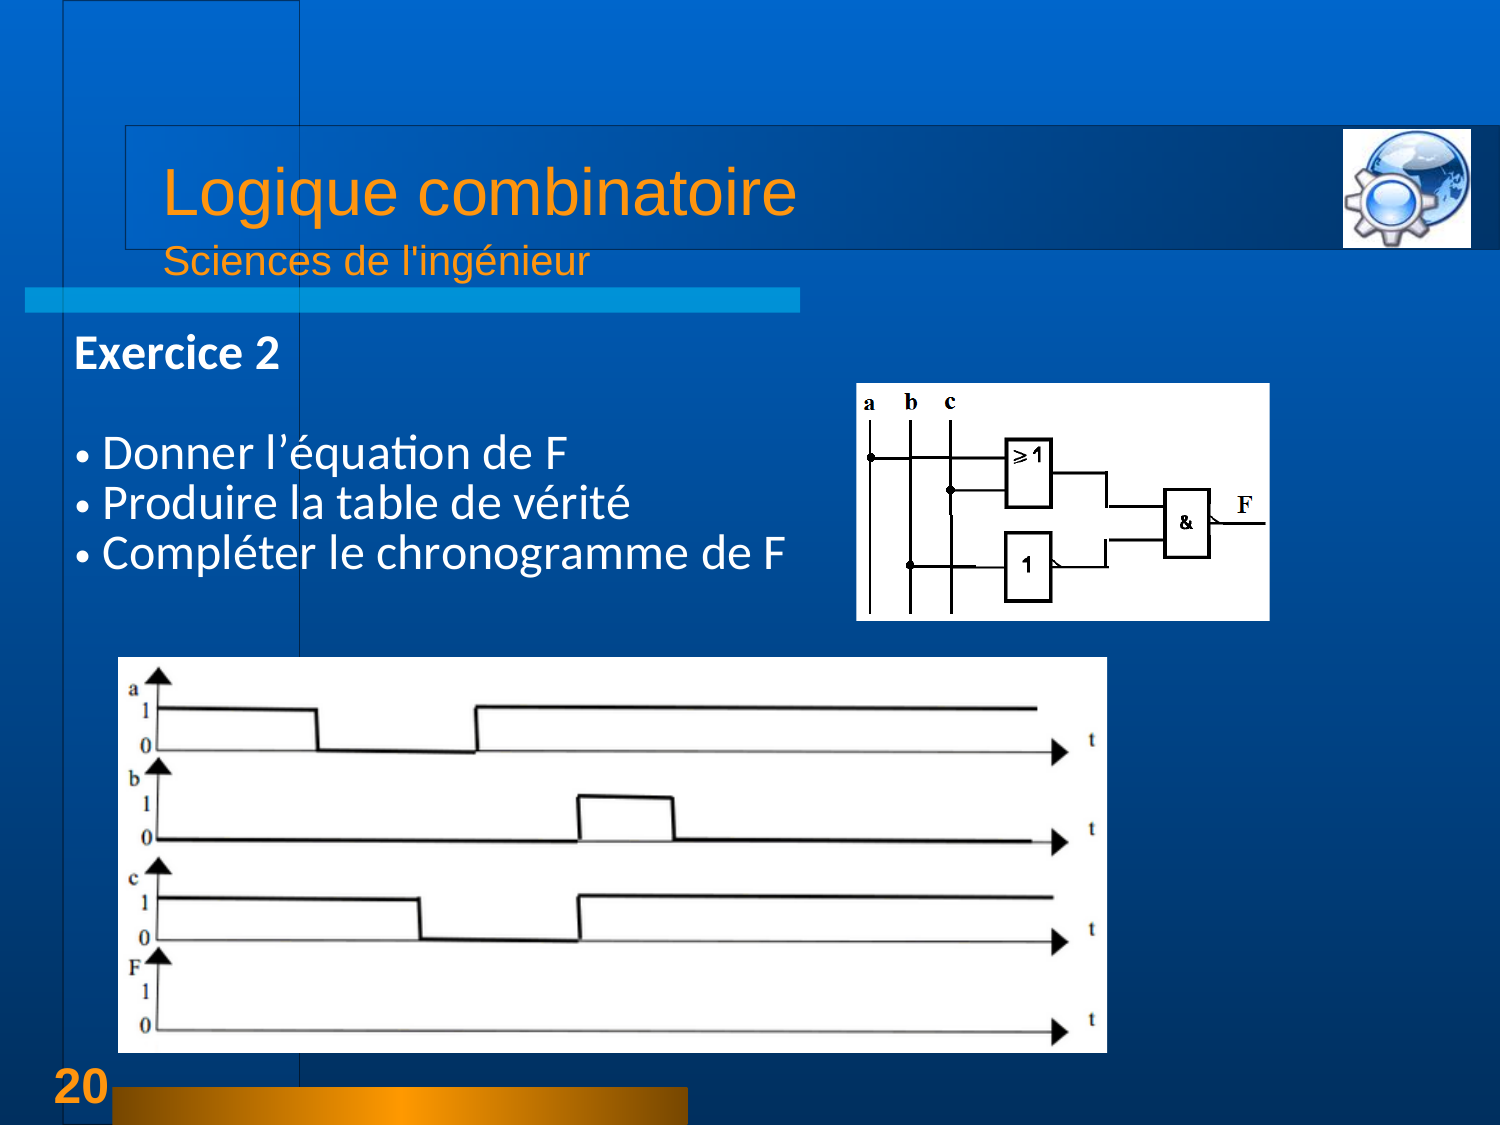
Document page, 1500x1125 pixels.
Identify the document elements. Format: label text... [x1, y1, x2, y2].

text_box Exercice 2 Donner l’équation de F Produire la table de vérité Compléter le chronogramme de F [59, 324, 886, 706]
picture [1343, 129, 1471, 248]
picture [856, 383, 1270, 621]
picture [118, 657, 1108, 1053]
